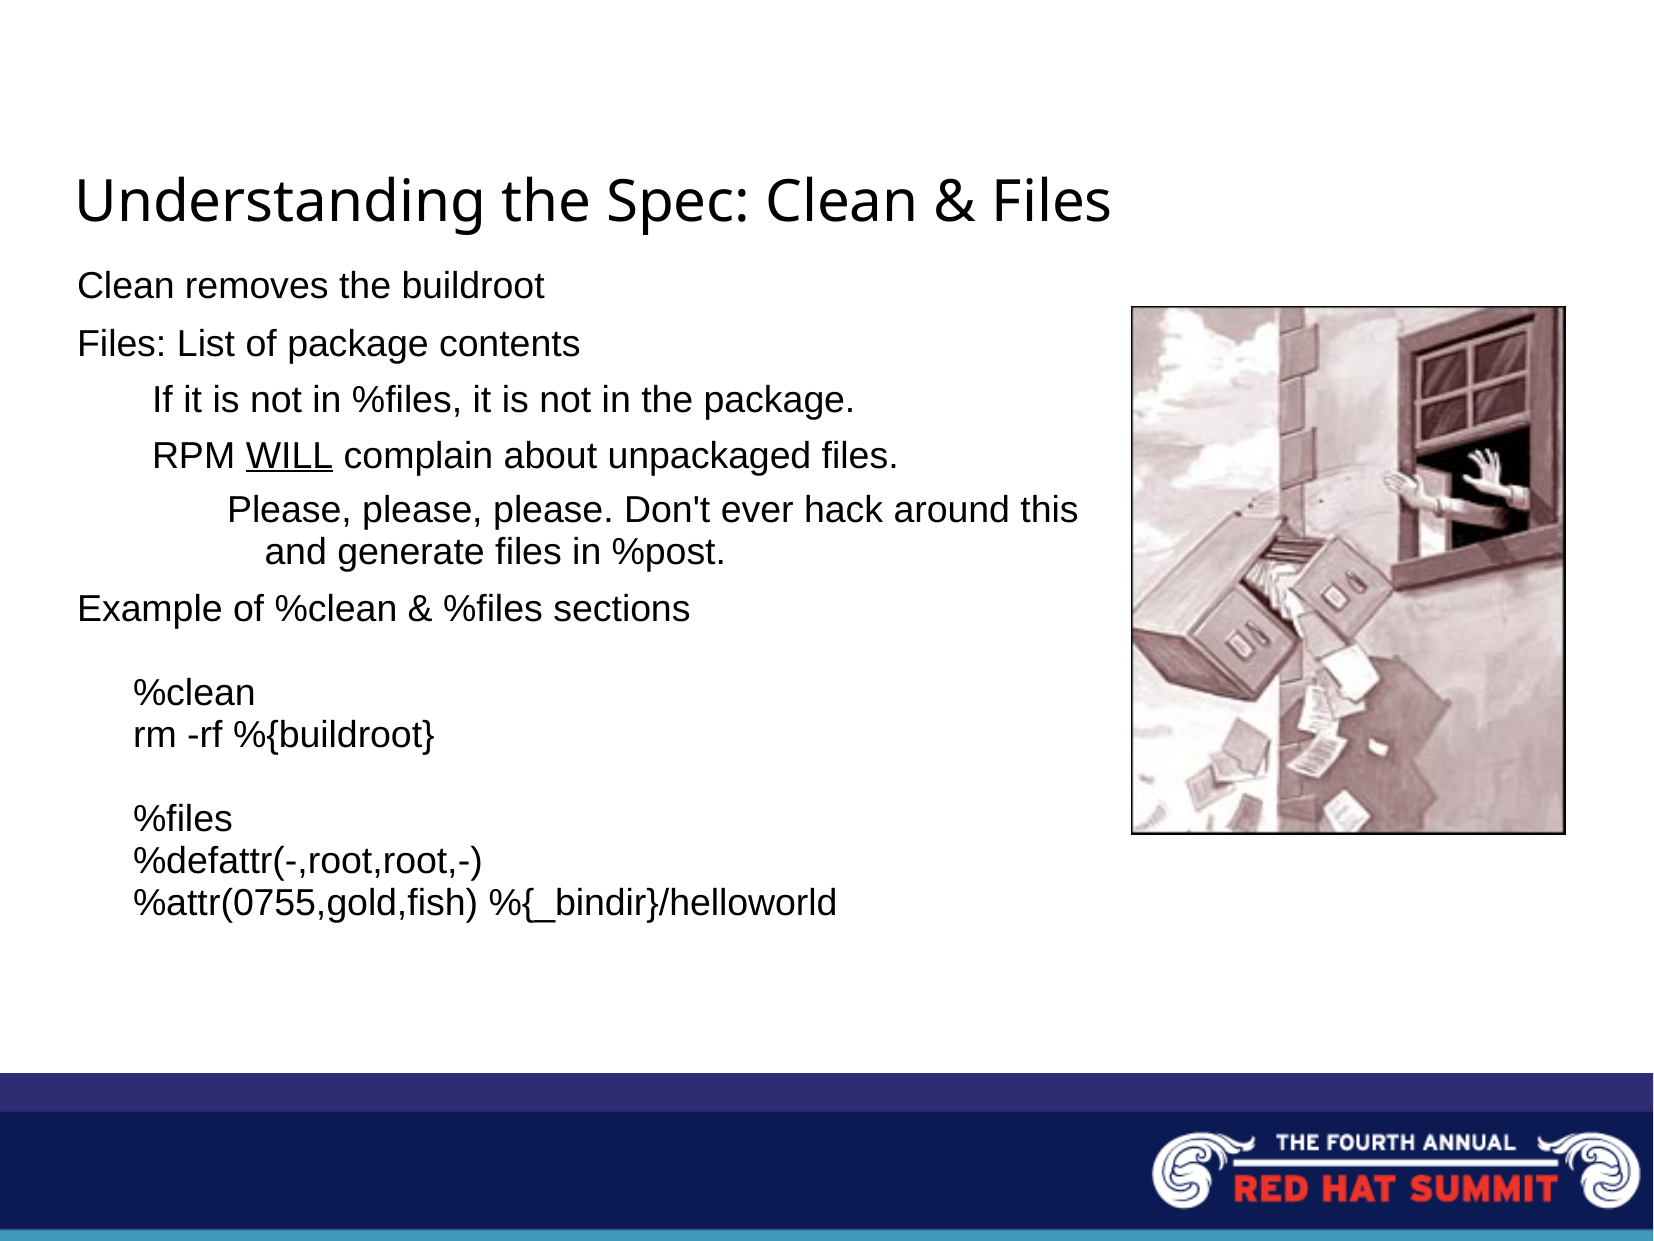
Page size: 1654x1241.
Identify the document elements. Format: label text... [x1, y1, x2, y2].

title Understanding the Spec: Clean & Files [74, 140, 1506, 259]
picture [0, 1073, 1654, 1241]
picture [1131, 306, 1566, 835]
list Clean removes the buildroot Files: List of package contents If it is not in %files, it is not in the package. RPM WILL complain about unpackaged files. Please, please, please. Don't ever hack around this and generate files in %post. Example of %clean & %files sections %clean rm -rf %{buildroot} %files %defattr(-,root,root,-) %attr(0755,gold,fish) %{_bindir}/helloworld [77, 264, 1082, 1174]
